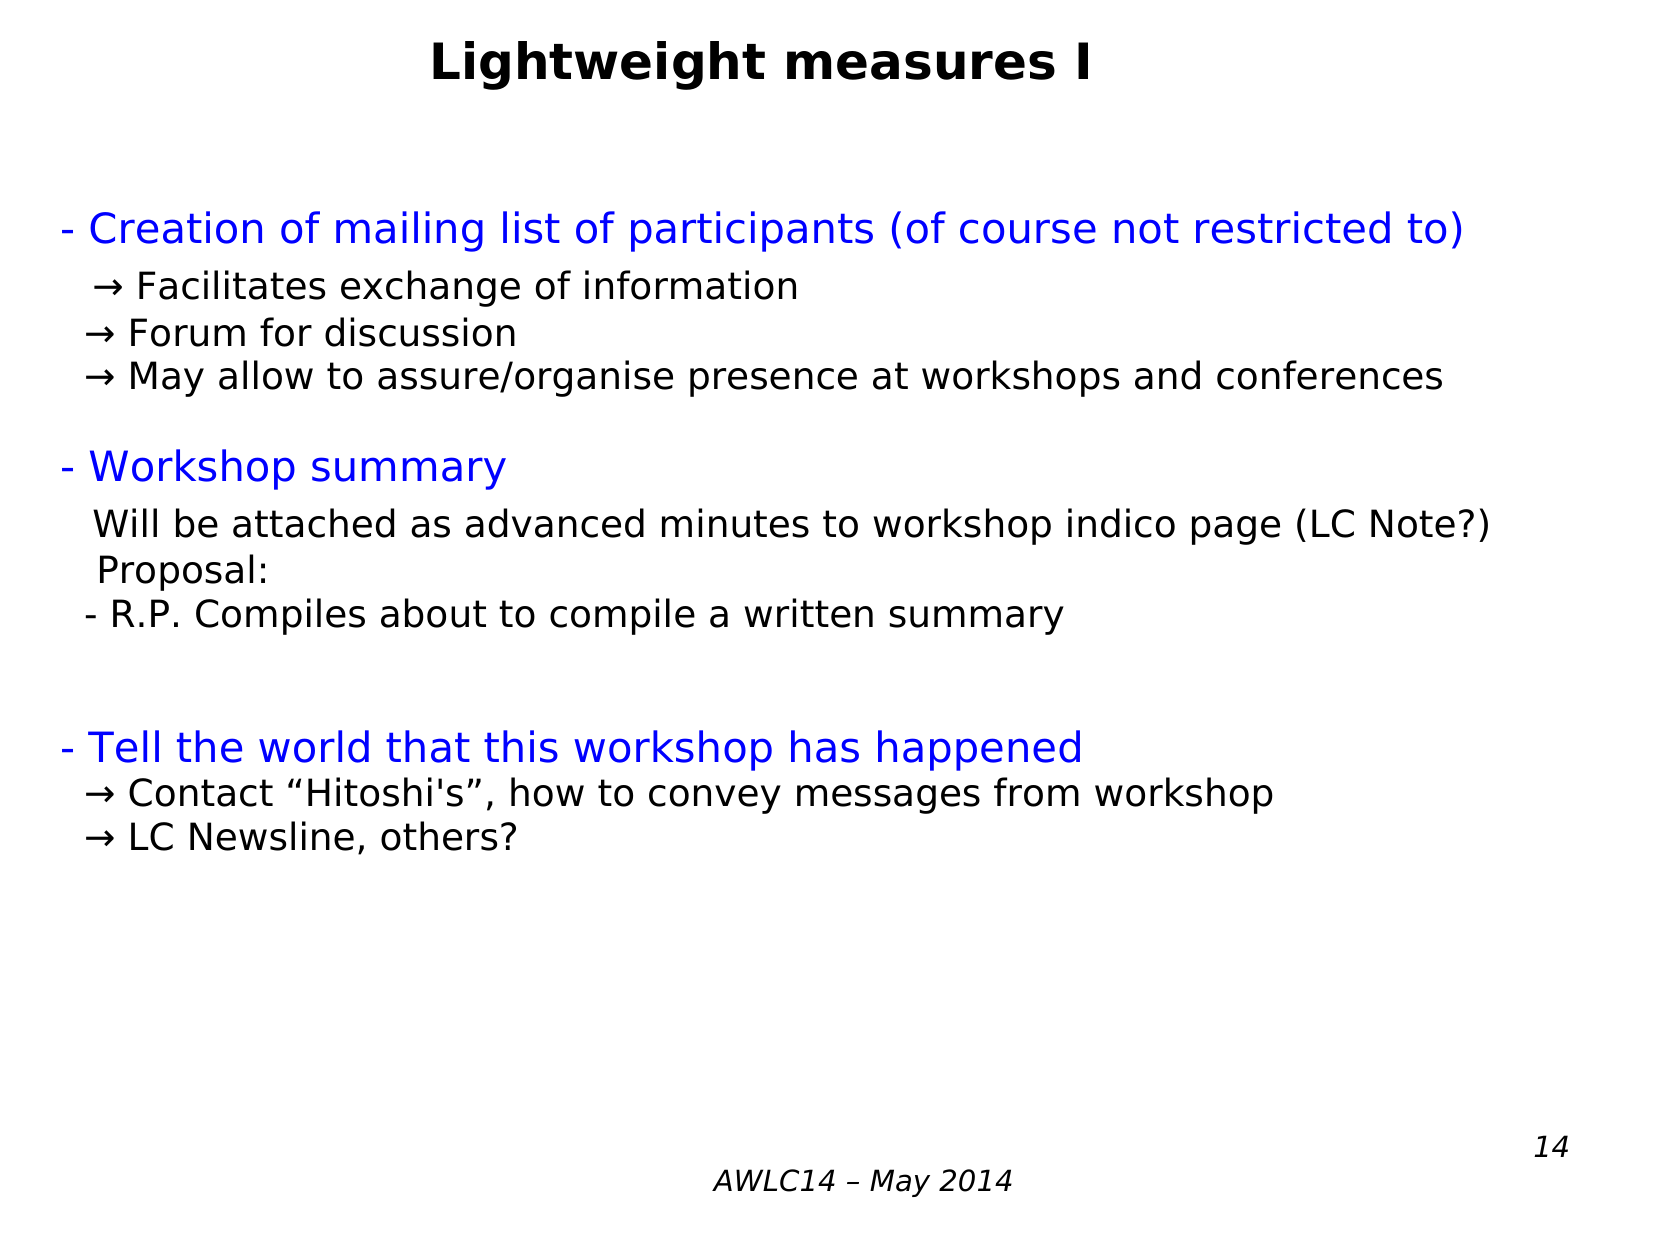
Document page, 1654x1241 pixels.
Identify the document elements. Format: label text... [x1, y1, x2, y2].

text_box - Creation of mailing list of participants (of course not restricted to) → Facilitates exchange of information → Forum for discussion → May allow to assure/organise presence at workshops and conferences - Workshop summary Will be attached as advanced minutes to workshop indico page (LC Note?) Proposal: - R.P. Compiles about to compile a written summary - Tell the world that this workshop has happened → Contact “Hitoshi's”, how to convey messages from workshop → LC Newsline, others? [45, 197, 1625, 867]
text_box Lightweight measures I [414, 25, 1109, 99]
